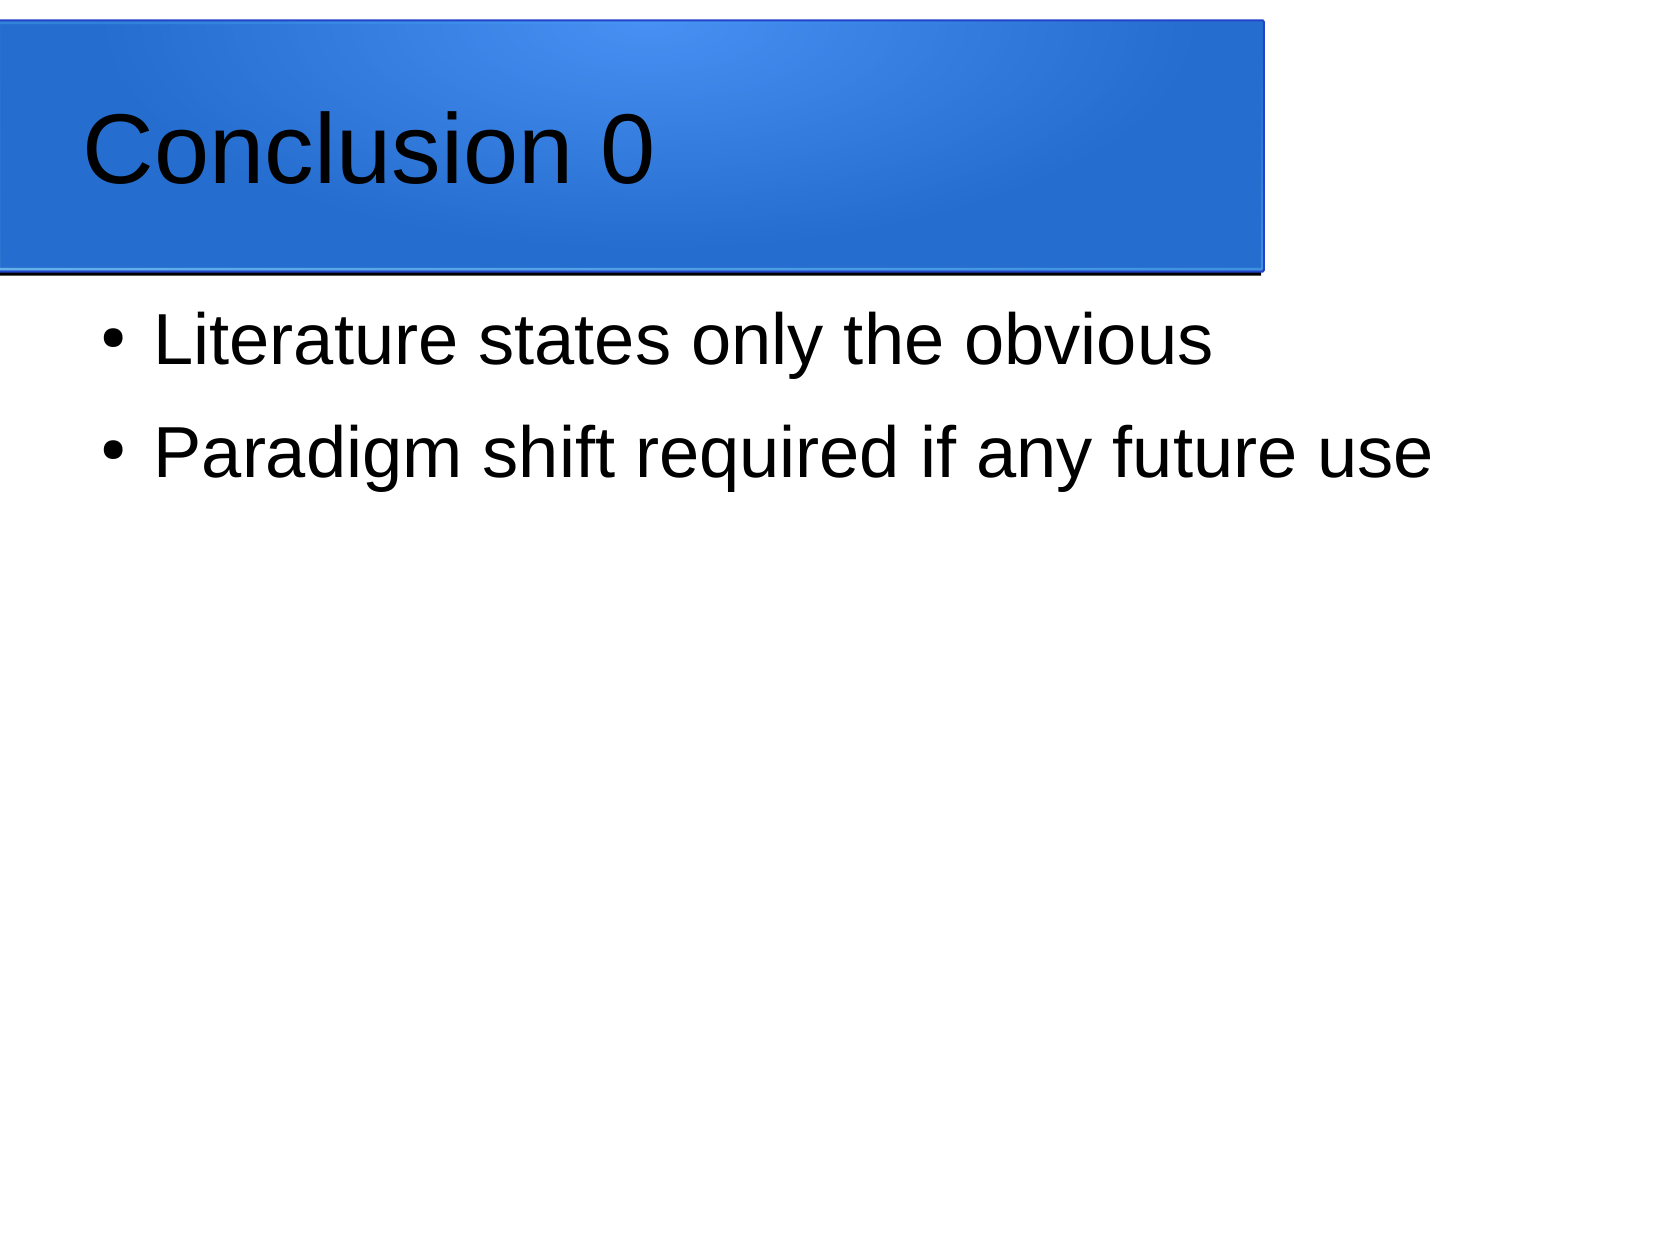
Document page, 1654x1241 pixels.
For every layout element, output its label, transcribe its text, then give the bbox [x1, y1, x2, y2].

list Literature states only the obvious Paradigm shift required if any future use [82, 299, 1571, 1019]
title Conclusion 0 [82, 47, 1235, 252]
